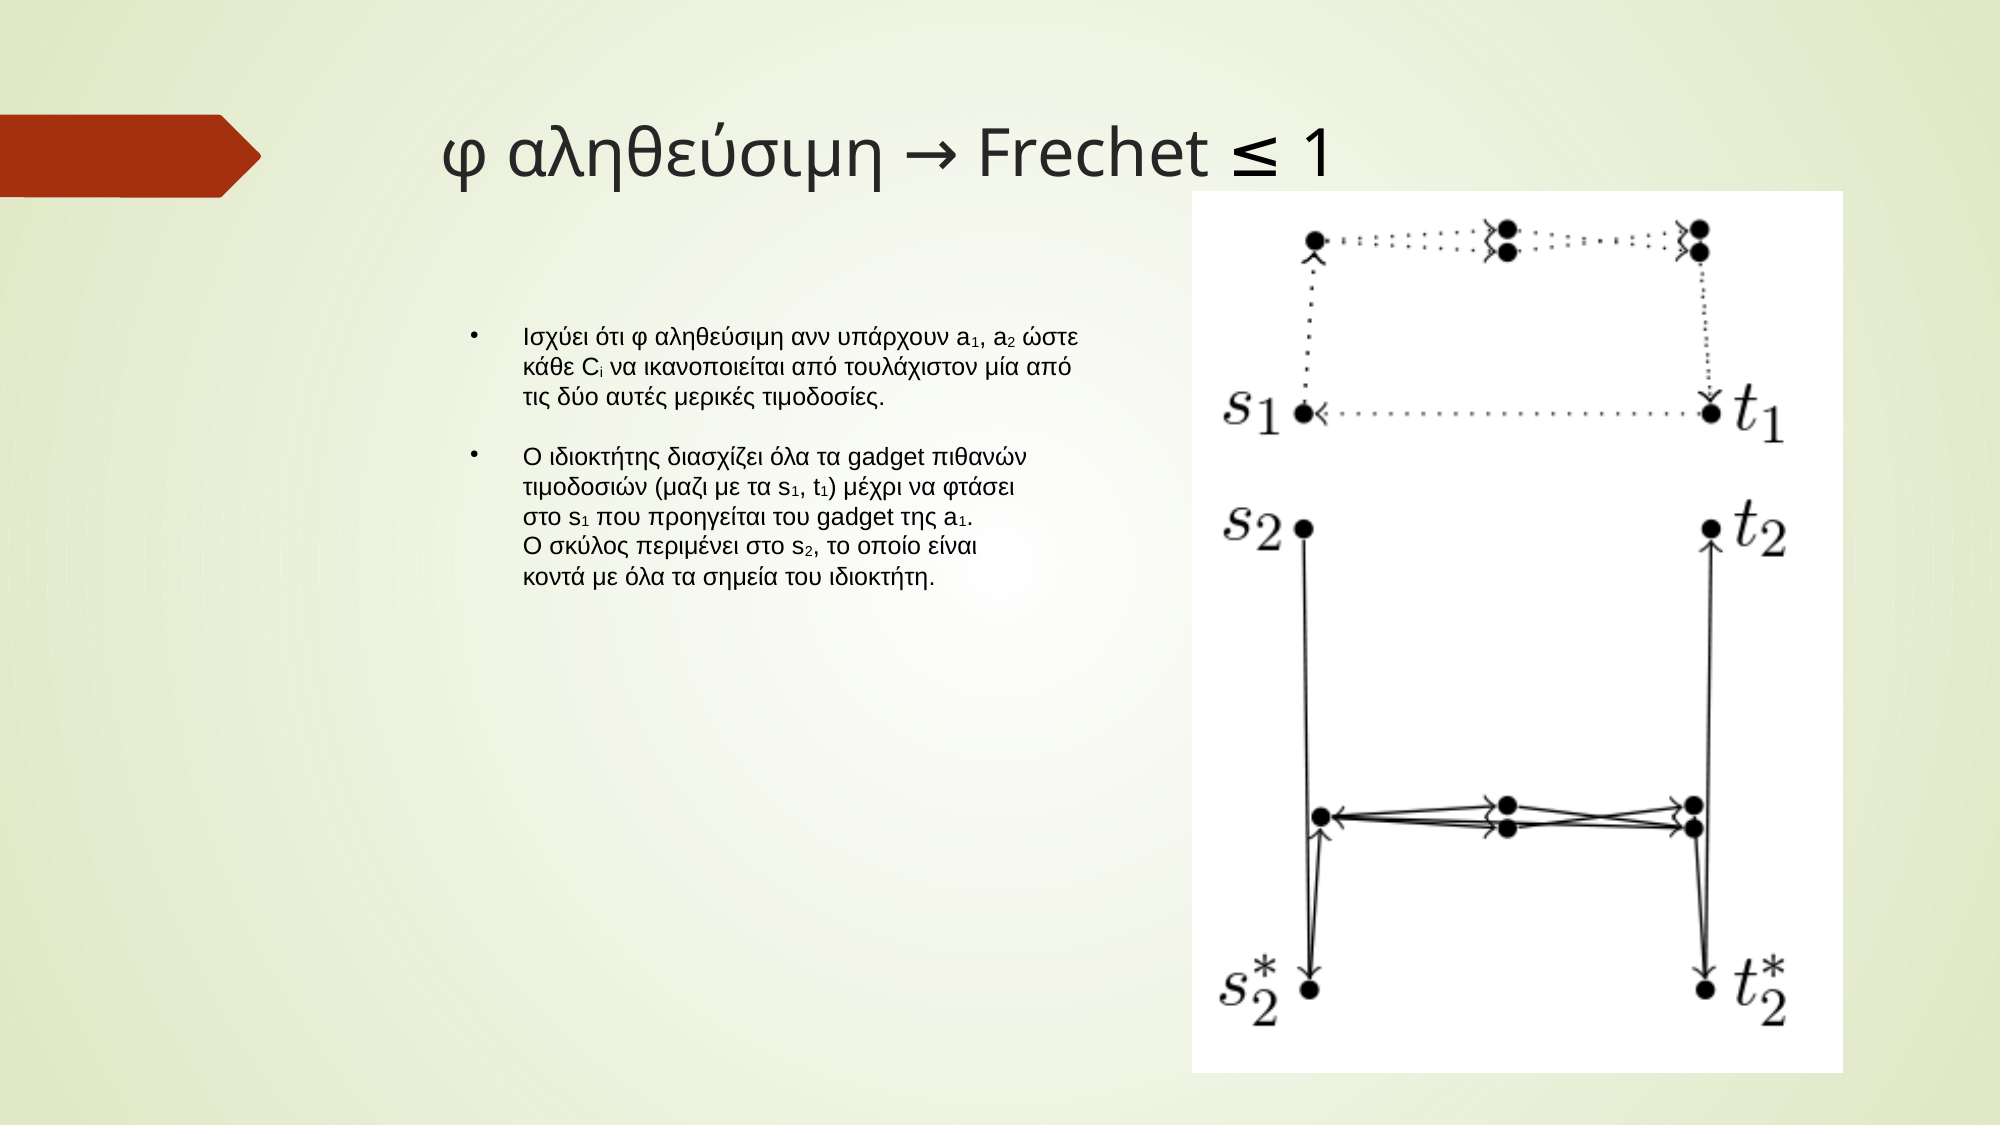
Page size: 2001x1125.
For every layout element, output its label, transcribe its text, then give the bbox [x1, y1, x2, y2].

title φ αληθεύσιμη → Frechet ≤ 1 [425, 102, 1888, 313]
list Ισχύει ότι φ αληθεύσιμη ανν υπάρχουν a1, a2 ώστε κάθε Ci να ικανοποιείται από τουλάχιστον μία από τις δύο αυτές μερικές τιμοδοσίες. Ο ιδιοκτήτης διασχίζει όλα τα gadget πιθανών τιμοδοσιών (μαζι με τα s1, t1) μέχρι να φτάσει στο s1 που προηγείται του gadget της a1. Ο σκύλος περιμένει στο s2, το οποίο είναι κοντά με όλα τα σημεία του ιδιοκτήτη. [437, 313, 1192, 1063]
picture [1192, 191, 1843, 1073]
